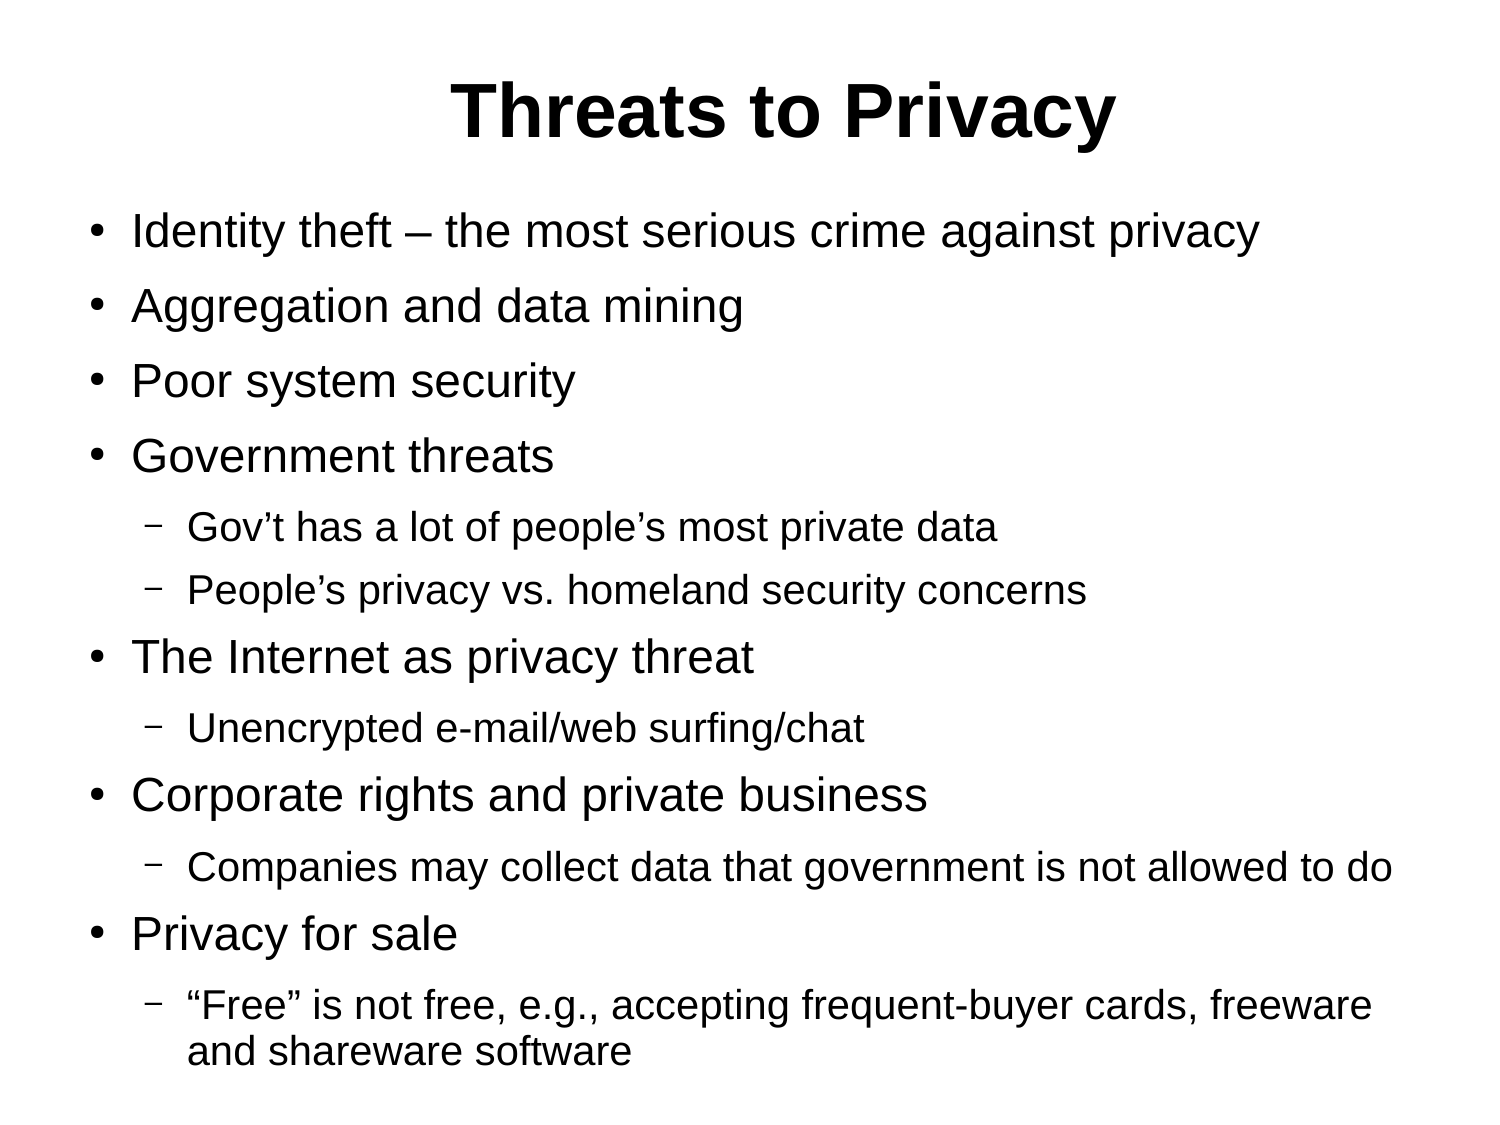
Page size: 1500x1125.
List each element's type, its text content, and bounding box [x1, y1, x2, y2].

title Threats to Privacy [75, 44, 1425, 177]
list Identity theft – the most serious crime against privacy Aggregation and data mining Poor system security Government threats Gov’t has a lot of people’s most private data People’s privacy vs. homeland security concerns The Internet as privacy threat Unencrypted e-mail/web surfing/chat Corporate rights and private business Companies may collect data that government is not allowed to do Privacy for sale “Free” is not free, e.g., accepting frequent-buyer cards, freeware and shareware software [75, 204, 1395, 1075]
